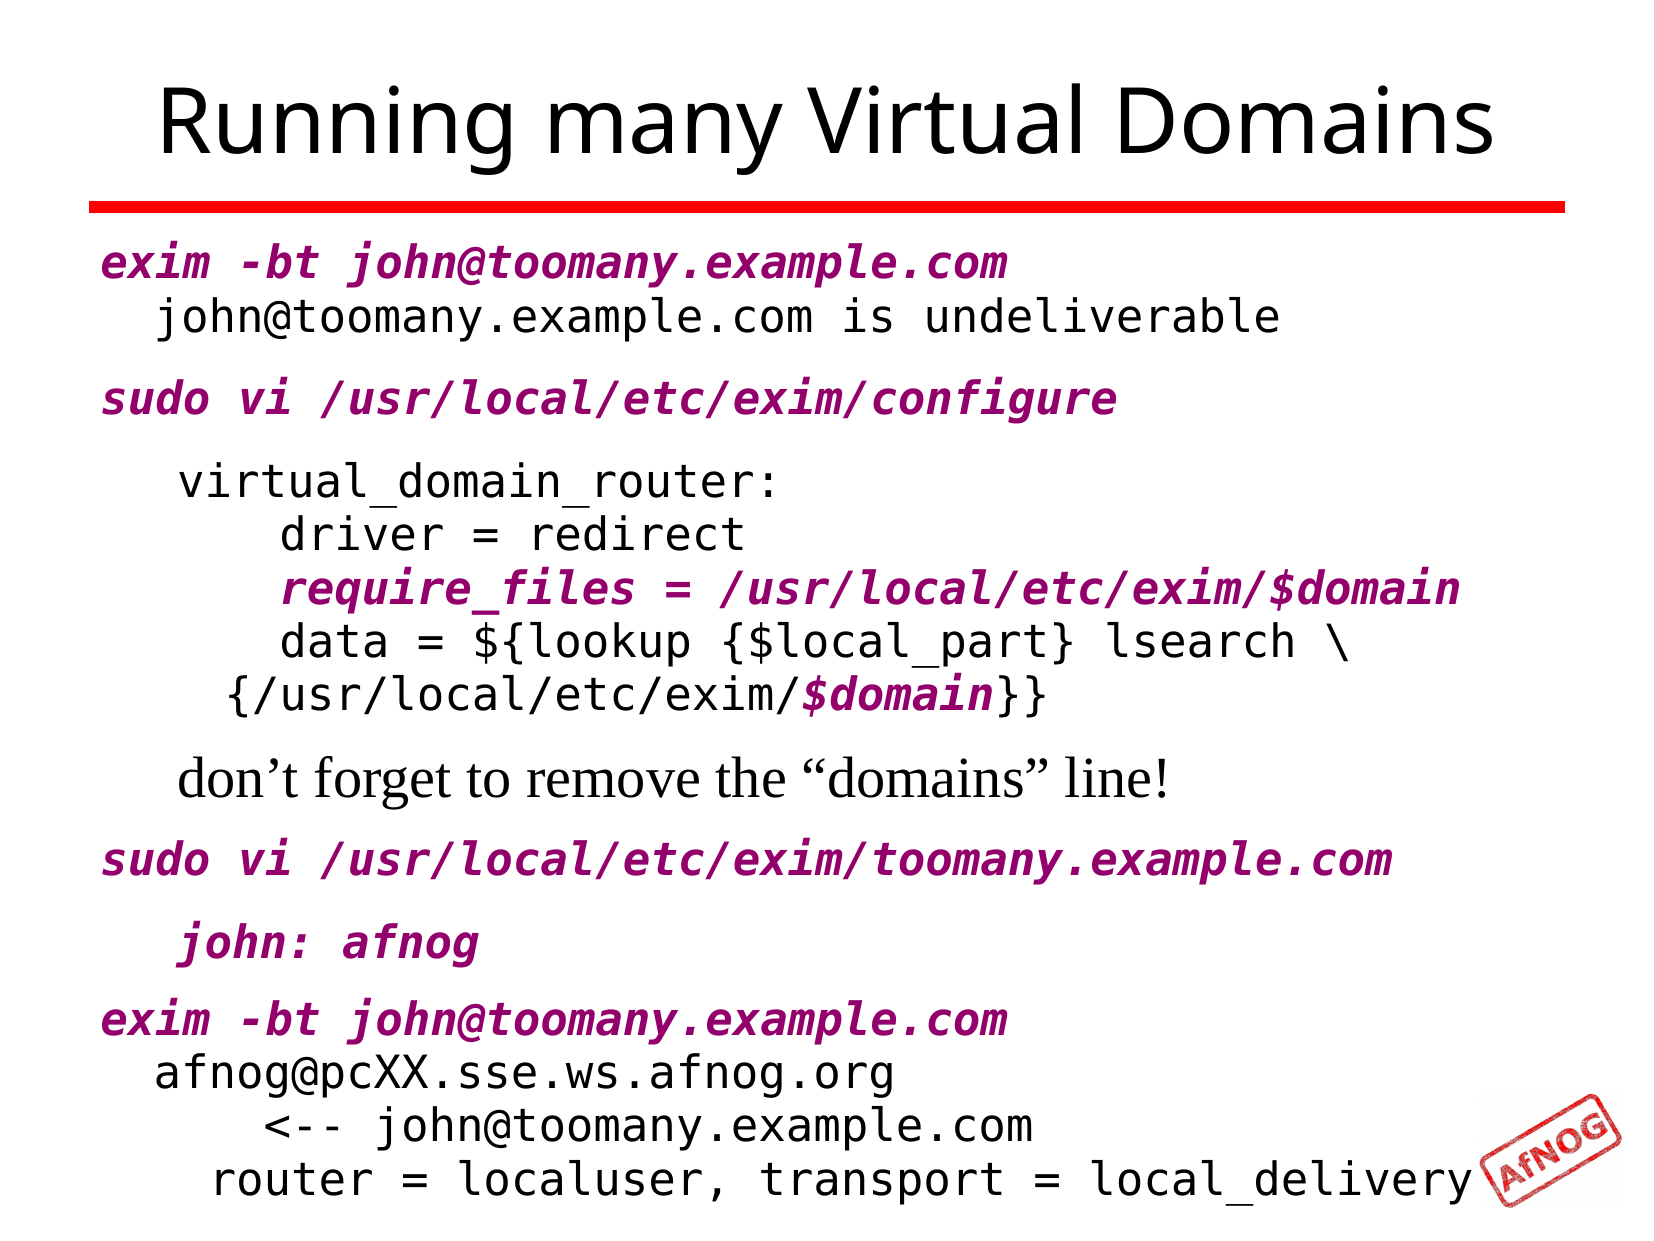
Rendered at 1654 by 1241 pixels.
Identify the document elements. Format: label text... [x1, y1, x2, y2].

picture [1476, 1090, 1625, 1211]
title Running many Virtual Domains [88, 29, 1565, 207]
list exim -bt john@toomany.example.com john@toomany.example.com is undeliverable sudo vi /usr/local/etc/exim/configure virtual_domain_router: driver = redirect require_files = /usr/local/etc/exim/$domain data = ${lookup {$local_part} lsearch \ {/usr/local/etc/exim/$domain}} don’t forget to remove the “domains” line! sudo vi /usr/local/etc/exim/toomany.example.com john: afnog exim -bt john@toomany.example.com afnog@pcXX.sse.ws.afnog.org <-- john@toomany.example.com router = localuser, transport = local_delivery [82, 236, 1571, 1207]
